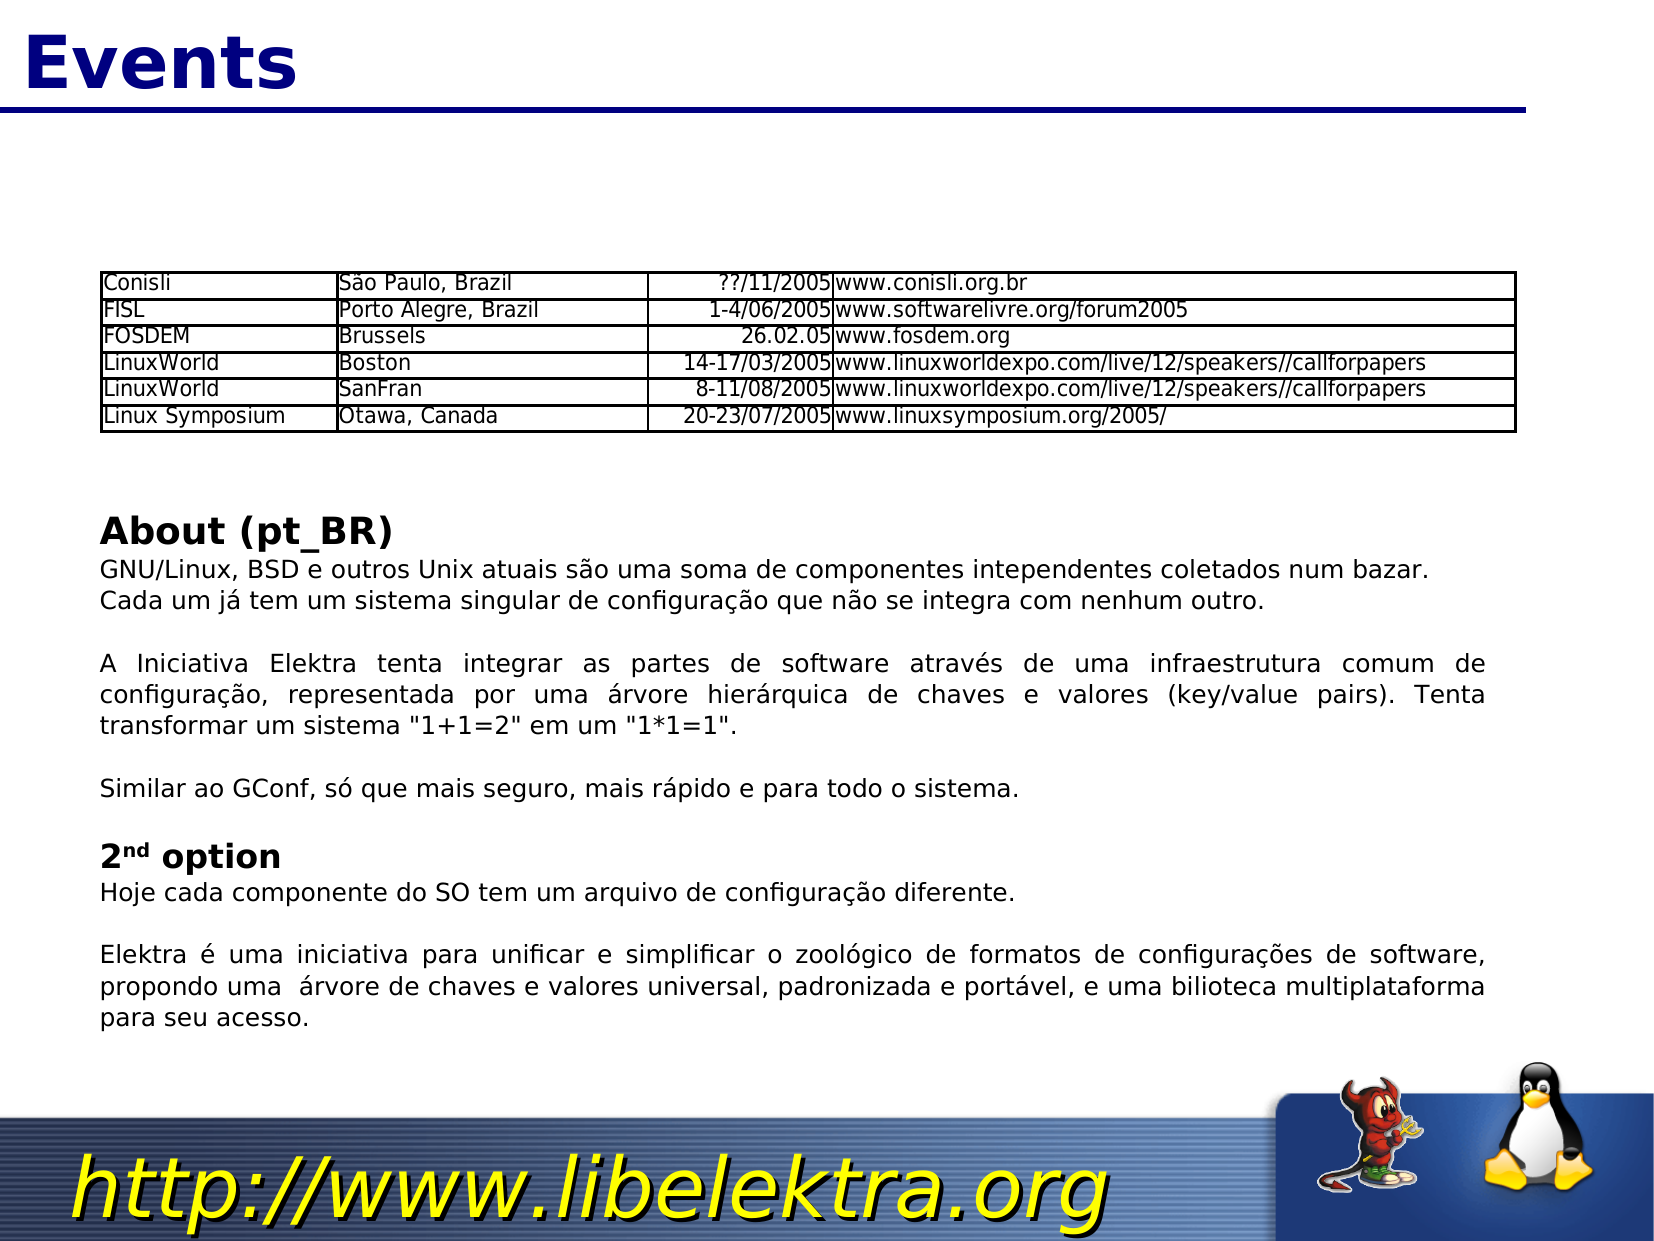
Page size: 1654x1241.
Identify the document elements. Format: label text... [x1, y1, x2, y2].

picture [0, 1061, 1654, 1241]
text_box About (pt_BR) GNU/Linux, BSD e outros Unix atuais são uma soma de componentes intependentes coletados num bazar. Cada um já tem um sistema singular de configuração que não se integra com nenhum outro. A Iniciativa Elektra tenta integrar as partes de software através de uma infraestrutura comum de configuração, representada por uma árvore hierárquica de chaves e valores (key/value pairs). Tenta transformar um sistema "1+1=2" em um "1*1=1". Similar ao GConf, só que mais seguro, mais rápido e para todo o sistema. 2nd option Hoje cada componente do SO tem um arquivo de configuração diferente. Elektra é uma iniciativa para unificar e simplificar o zoológico de formatos de configurações de software, propondo uma árvore de chaves e valores universal, padronizada e portável, e uma bilioteca multiplataforma para seu acesso. [99, 506, 1489, 1094]
chart [99, 270, 1518, 649]
text_box Events [22, 14, 1611, 111]
